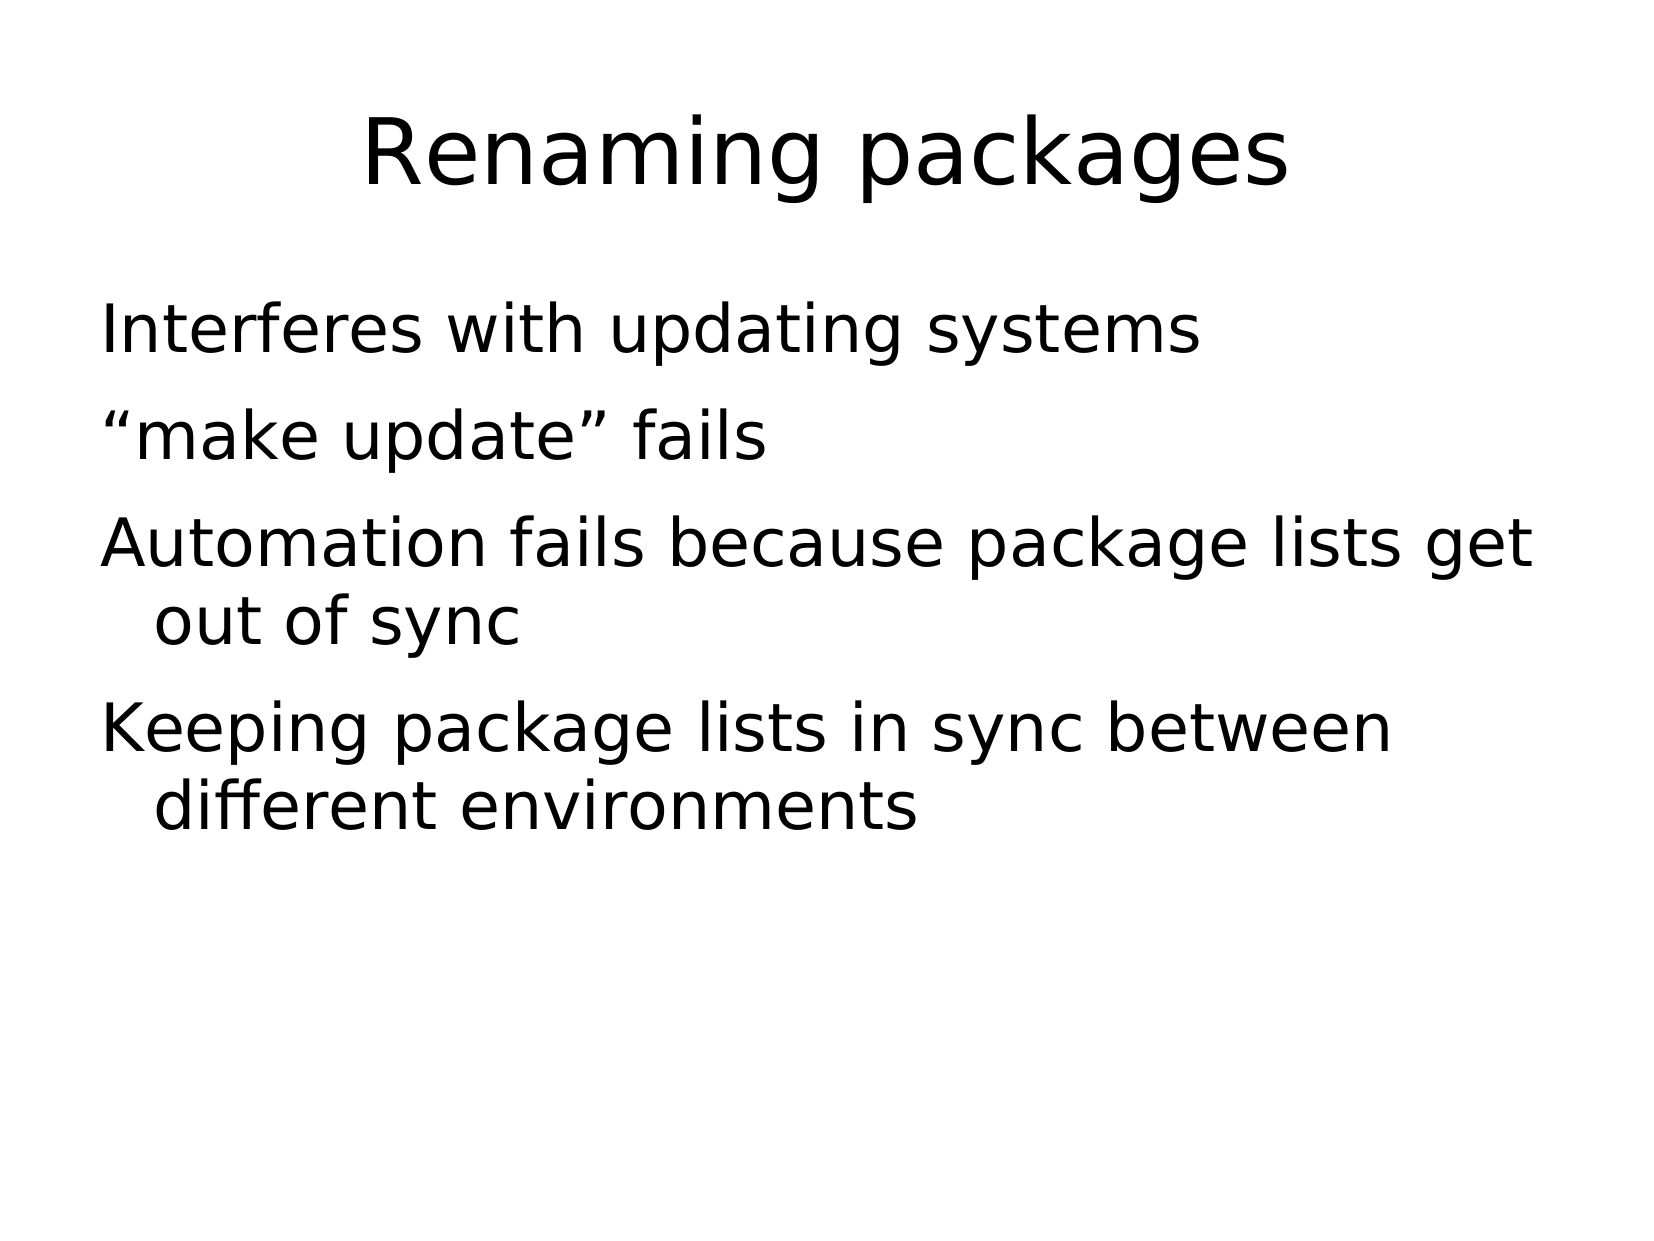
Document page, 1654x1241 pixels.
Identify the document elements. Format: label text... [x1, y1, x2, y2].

list Interferes with updating systems “make update” fails Automation fails because package lists get out of sync Keeping package lists in sync between different environments [82, 290, 1571, 1094]
title Renaming packages [82, 56, 1571, 250]
